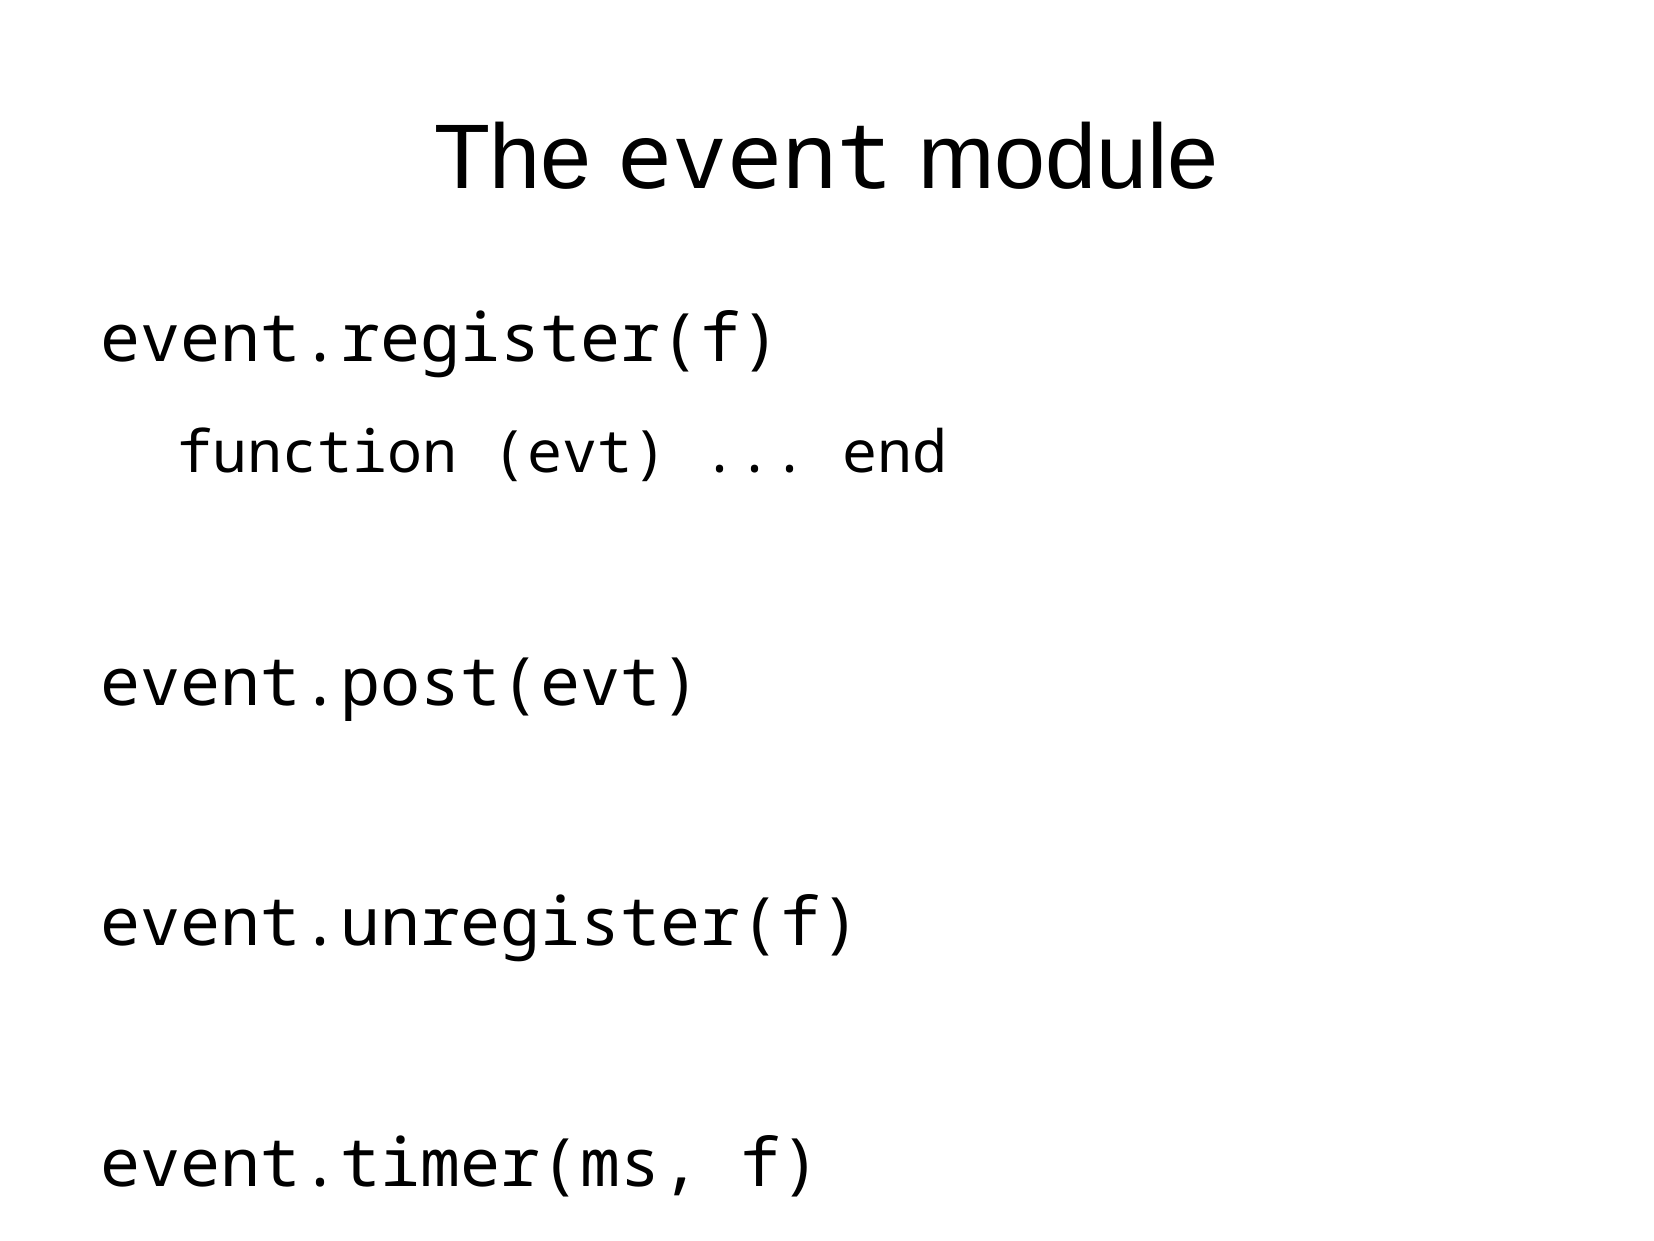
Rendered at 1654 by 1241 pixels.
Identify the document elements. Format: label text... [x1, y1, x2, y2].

list event.register(f) function (evt) ... end event.post(evt) event.unregister(f) event.timer(ms, f) [82, 290, 1571, 1102]
title The event module [82, 49, 1571, 257]
